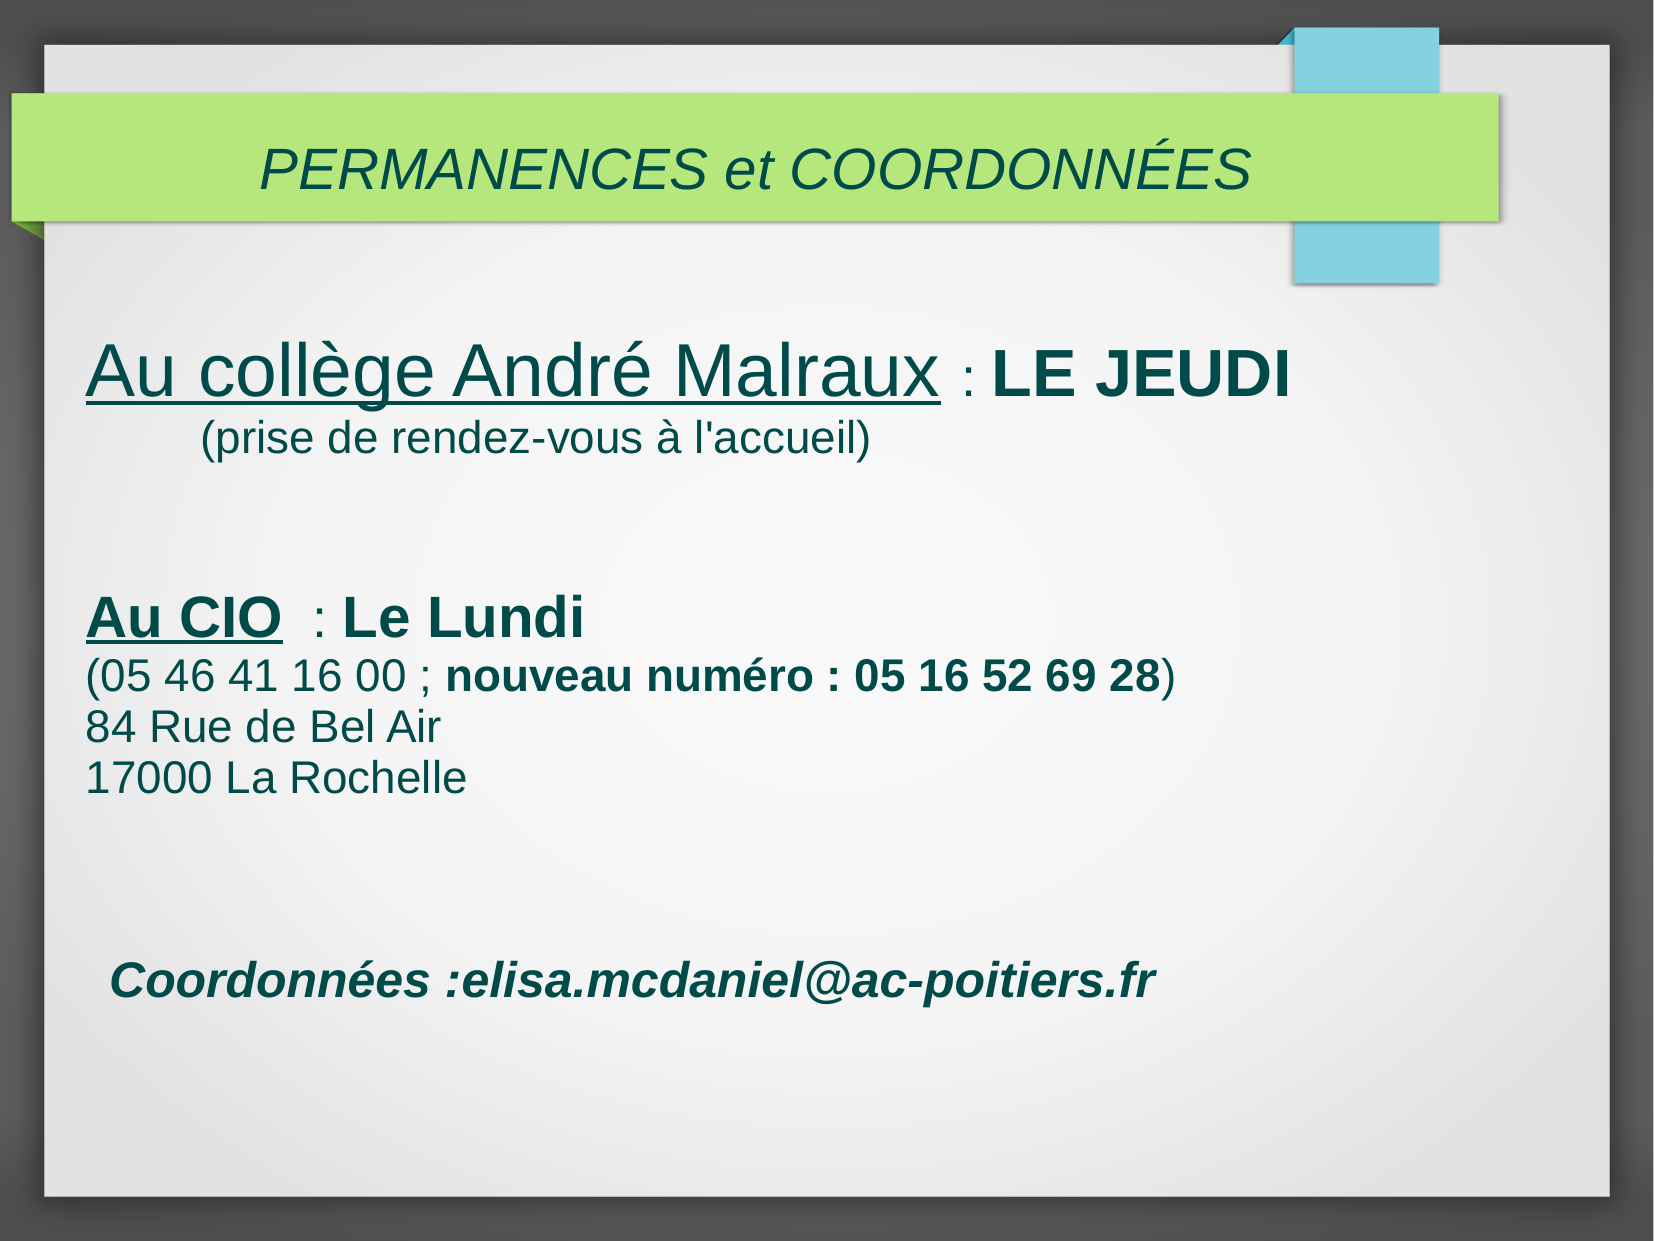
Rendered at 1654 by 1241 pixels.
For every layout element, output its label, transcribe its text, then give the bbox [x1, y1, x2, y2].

text_box Coordonnées :elisa.mcdaniel@ac-poitiers.fr [94, 944, 1312, 1017]
text_box Au collège André Malraux : LE JEUDI (prise de rendez-vous à l'accueil) Au CIO : Le Lundi (05 46 41 16 00 ; nouveau numéro : 05 16 52 69 28) 84 Rue de Bel Air 17000 La Rochelle [70, 320, 1619, 813]
picture [0, 0, 1654, 1241]
text_box PERMANENCES et COORDONNÉES [23, 129, 1489, 210]
